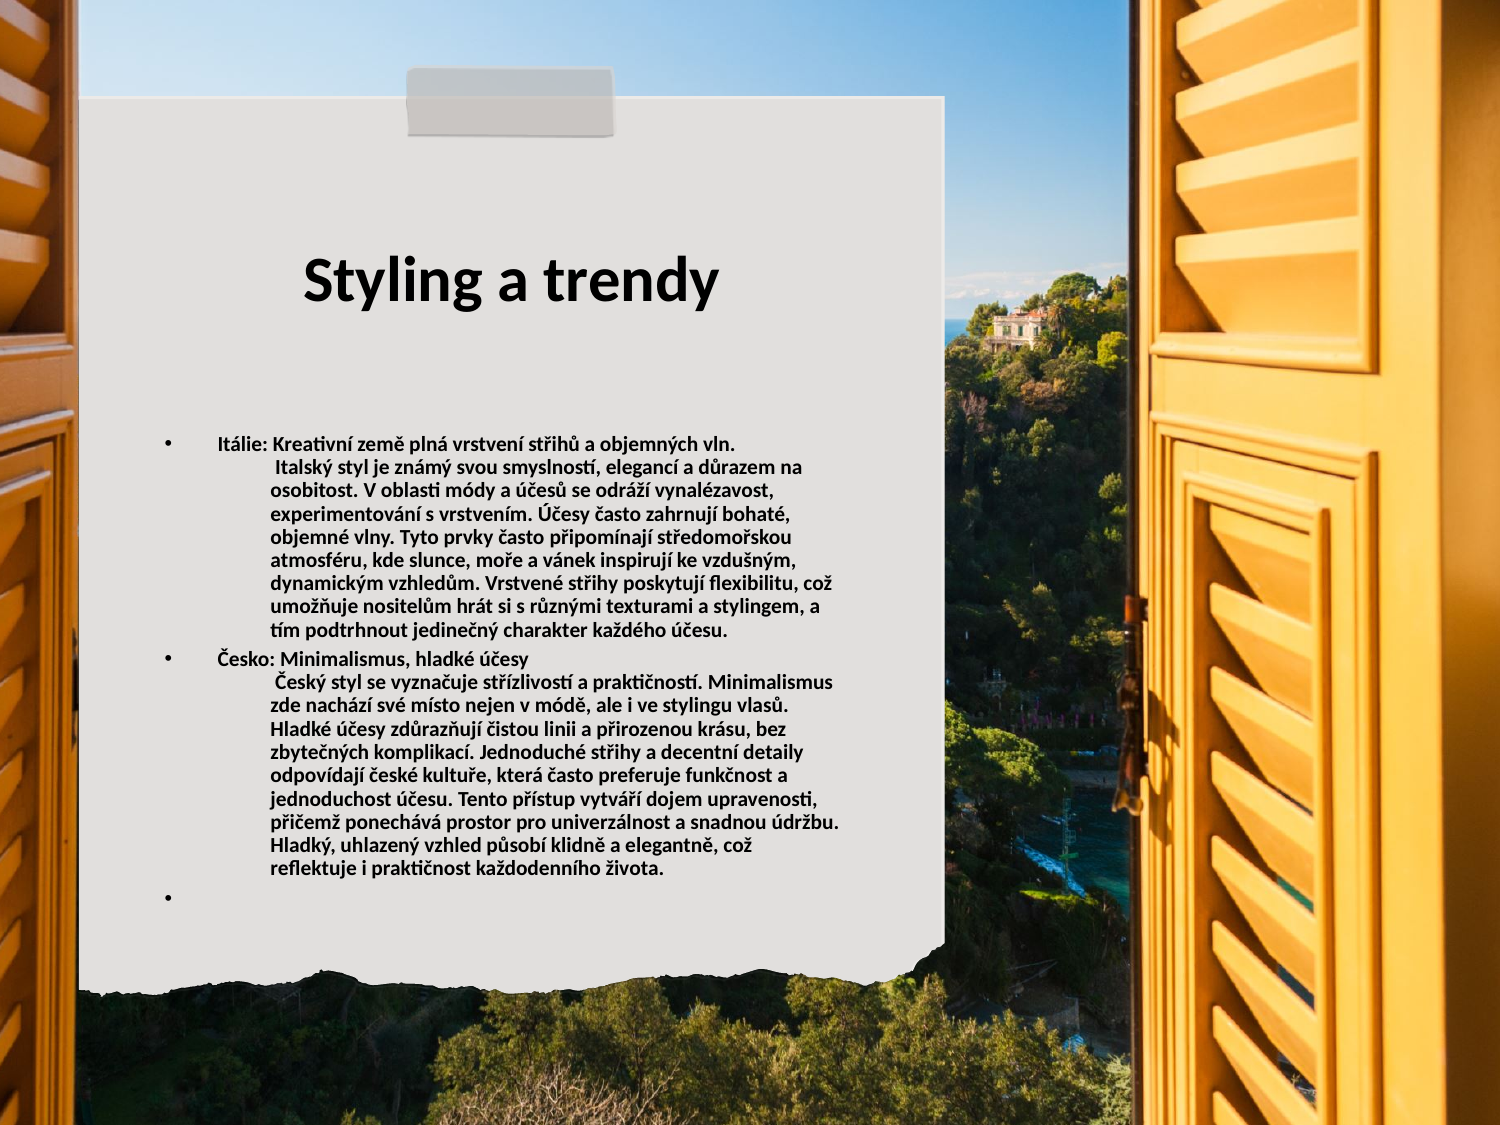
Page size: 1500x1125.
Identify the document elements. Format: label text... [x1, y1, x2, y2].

picture [0, 0, 1500, 1125]
title Styling a trendy [149, 175, 874, 375]
list Itálie: Kreativní země plná vrstvení střihů a objemných vln. Italský styl je známý svou smyslností, elegancí a důrazem na osobitost. V oblasti módy a účesů se odráží vynalézavost, experimentování s vrstvením. Účesy často zahrnují bohaté, objemné vlny. Tyto prvky často připomínají středomořskou atmosféru, kde slunce, moře a vánek inspirují ke vzdušným, dynamickým vzhledům. Vrstvené střihy poskytují flexibilitu, což umožňuje nositelům hrát si s různými texturami a stylingem, a tím podtrhnout jedinečný charakter každého účesu. Česko: Minimalismus, hladké účesy Český styl se vyznačuje střízlivostí a praktičností. Minimalismus zde nachází své místo nejen v módě, ale i ve stylingu vlasů. Hladké účesy zdůrazňují čistou linii a přirozenou krásu, bez zbytečných komplikací. Jednoduché střihy a decentní detaily odpovídají české kultuře, která často preferuje funkčnost a jednoduchost účesu. Tento přístup vytváří dojem upravenosti, přičemž ponechává prostor pro univerzálnost a snadnou údržbu. Hladký, uhlazený vzhled působí klidně a elegantně, což reflektuje i praktičnost každodenního života. [149, 375, 858, 907]
text_box [78, 64, 945, 997]
